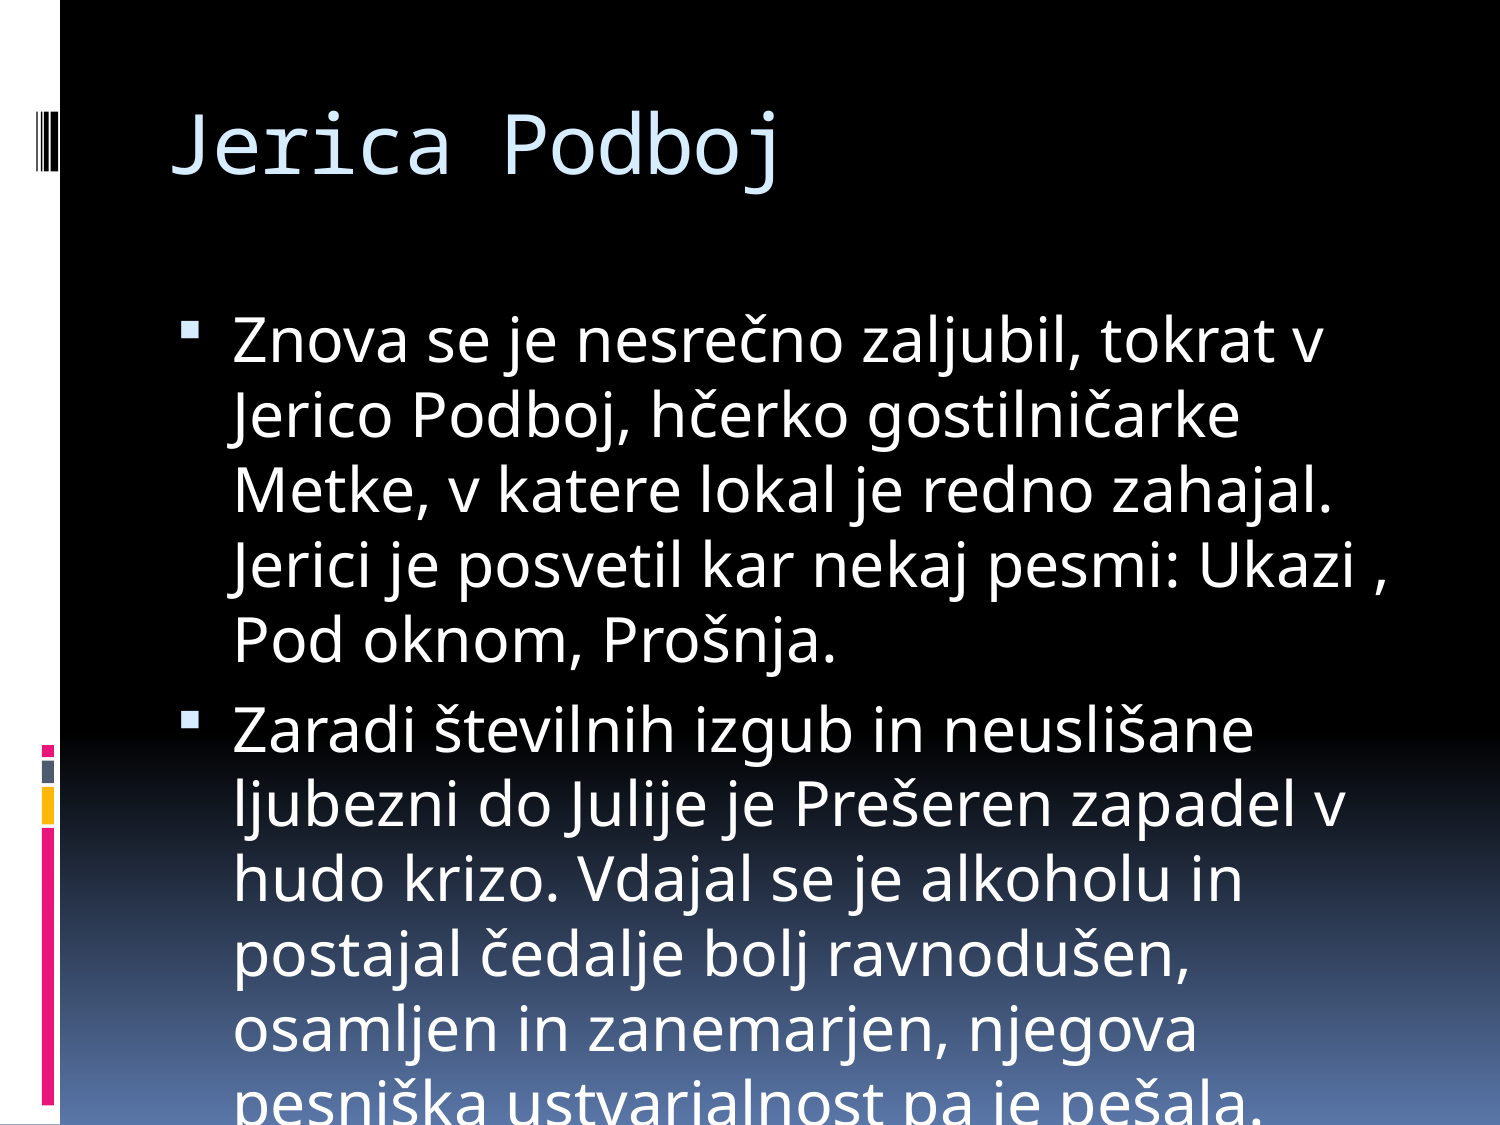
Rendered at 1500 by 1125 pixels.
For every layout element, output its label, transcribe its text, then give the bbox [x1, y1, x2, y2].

title Jerica Podboj [150, 84, 1425, 235]
list Znova se je nesrečno zaljubil, tokrat v Jerico Podboj, hčerko gostilničarke Metke, v katere lokal je redno zahajal. Jerici je posvetil kar nekaj pesmi: Ukazi , Pod oknom, Prošnja. Zaradi številnih izgub in neuslišane ljubezni do Julije je Prešeren zapadel v hudo krizo. Vdajal se je alkoholu in postajal čedalje bolj ravnodušen, osamljen in zanemarjen, njegova pesniška ustvarjalnost pa je pešala. [150, 292, 1425, 1043]
